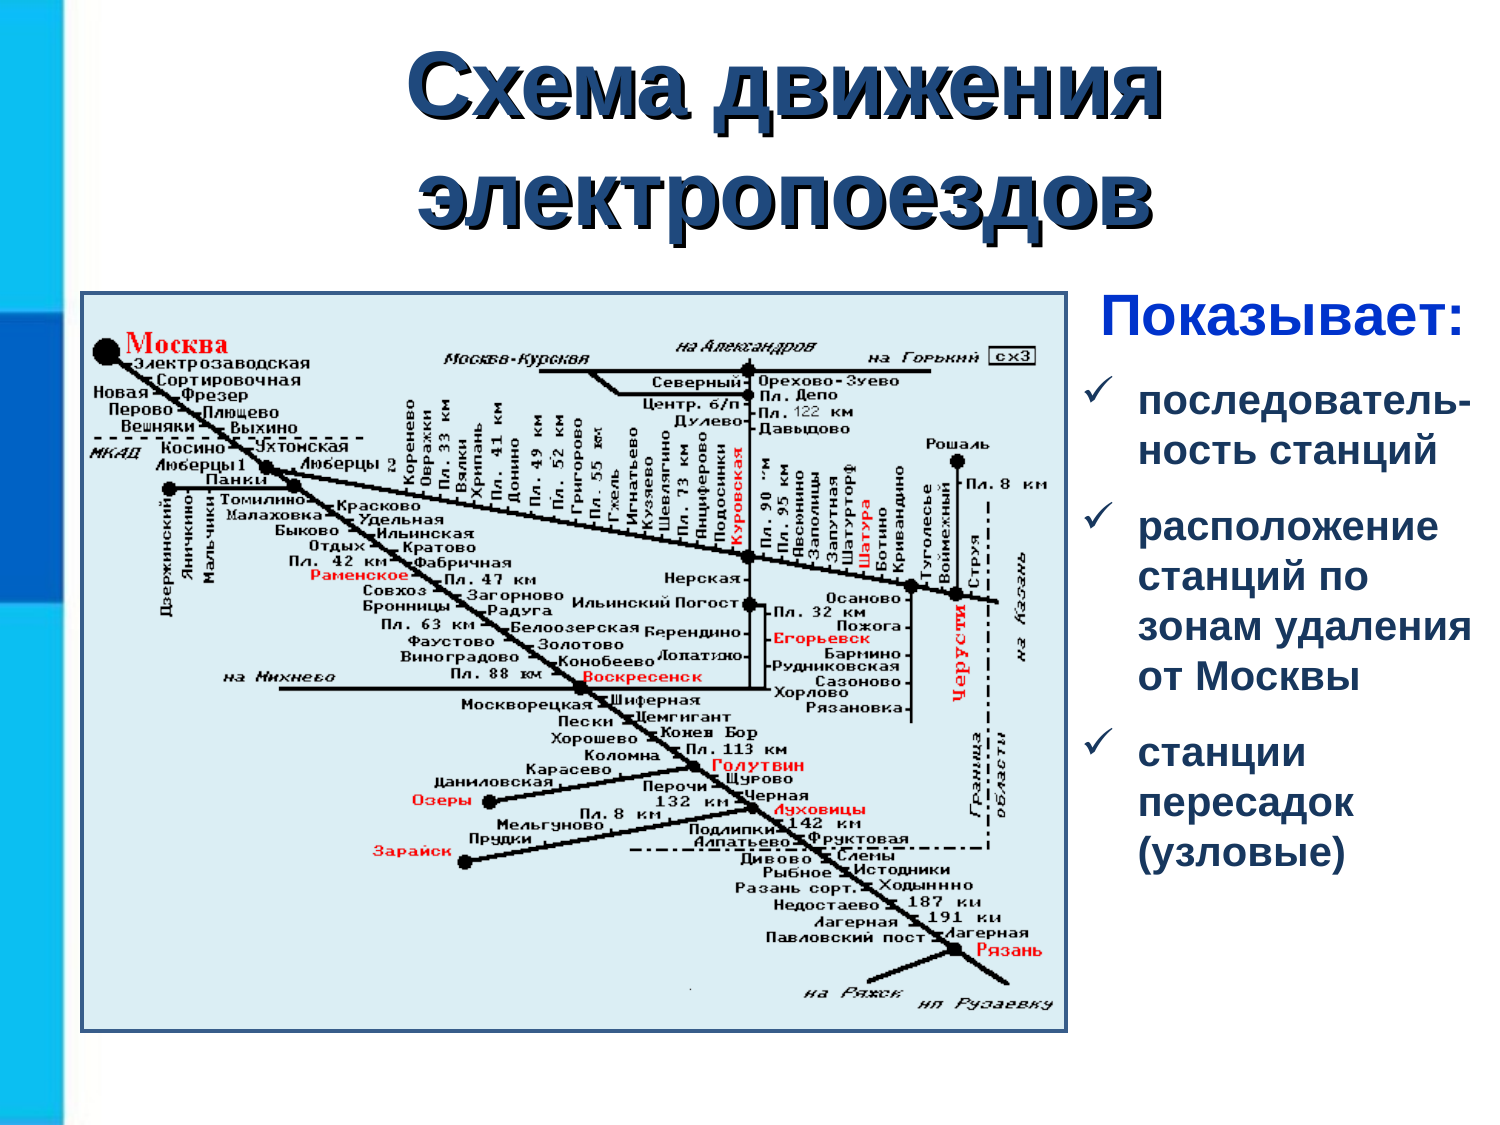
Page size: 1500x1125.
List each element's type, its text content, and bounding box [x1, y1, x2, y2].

title Схема движения электропоездов [105, 0, 1465, 268]
picture [0, 0, 1500, 1125]
text_box Показывает: последователь-ность станций расположение станций по зонам удаления от Москвы станции пересадок (узловые) [1066, 269, 1500, 884]
